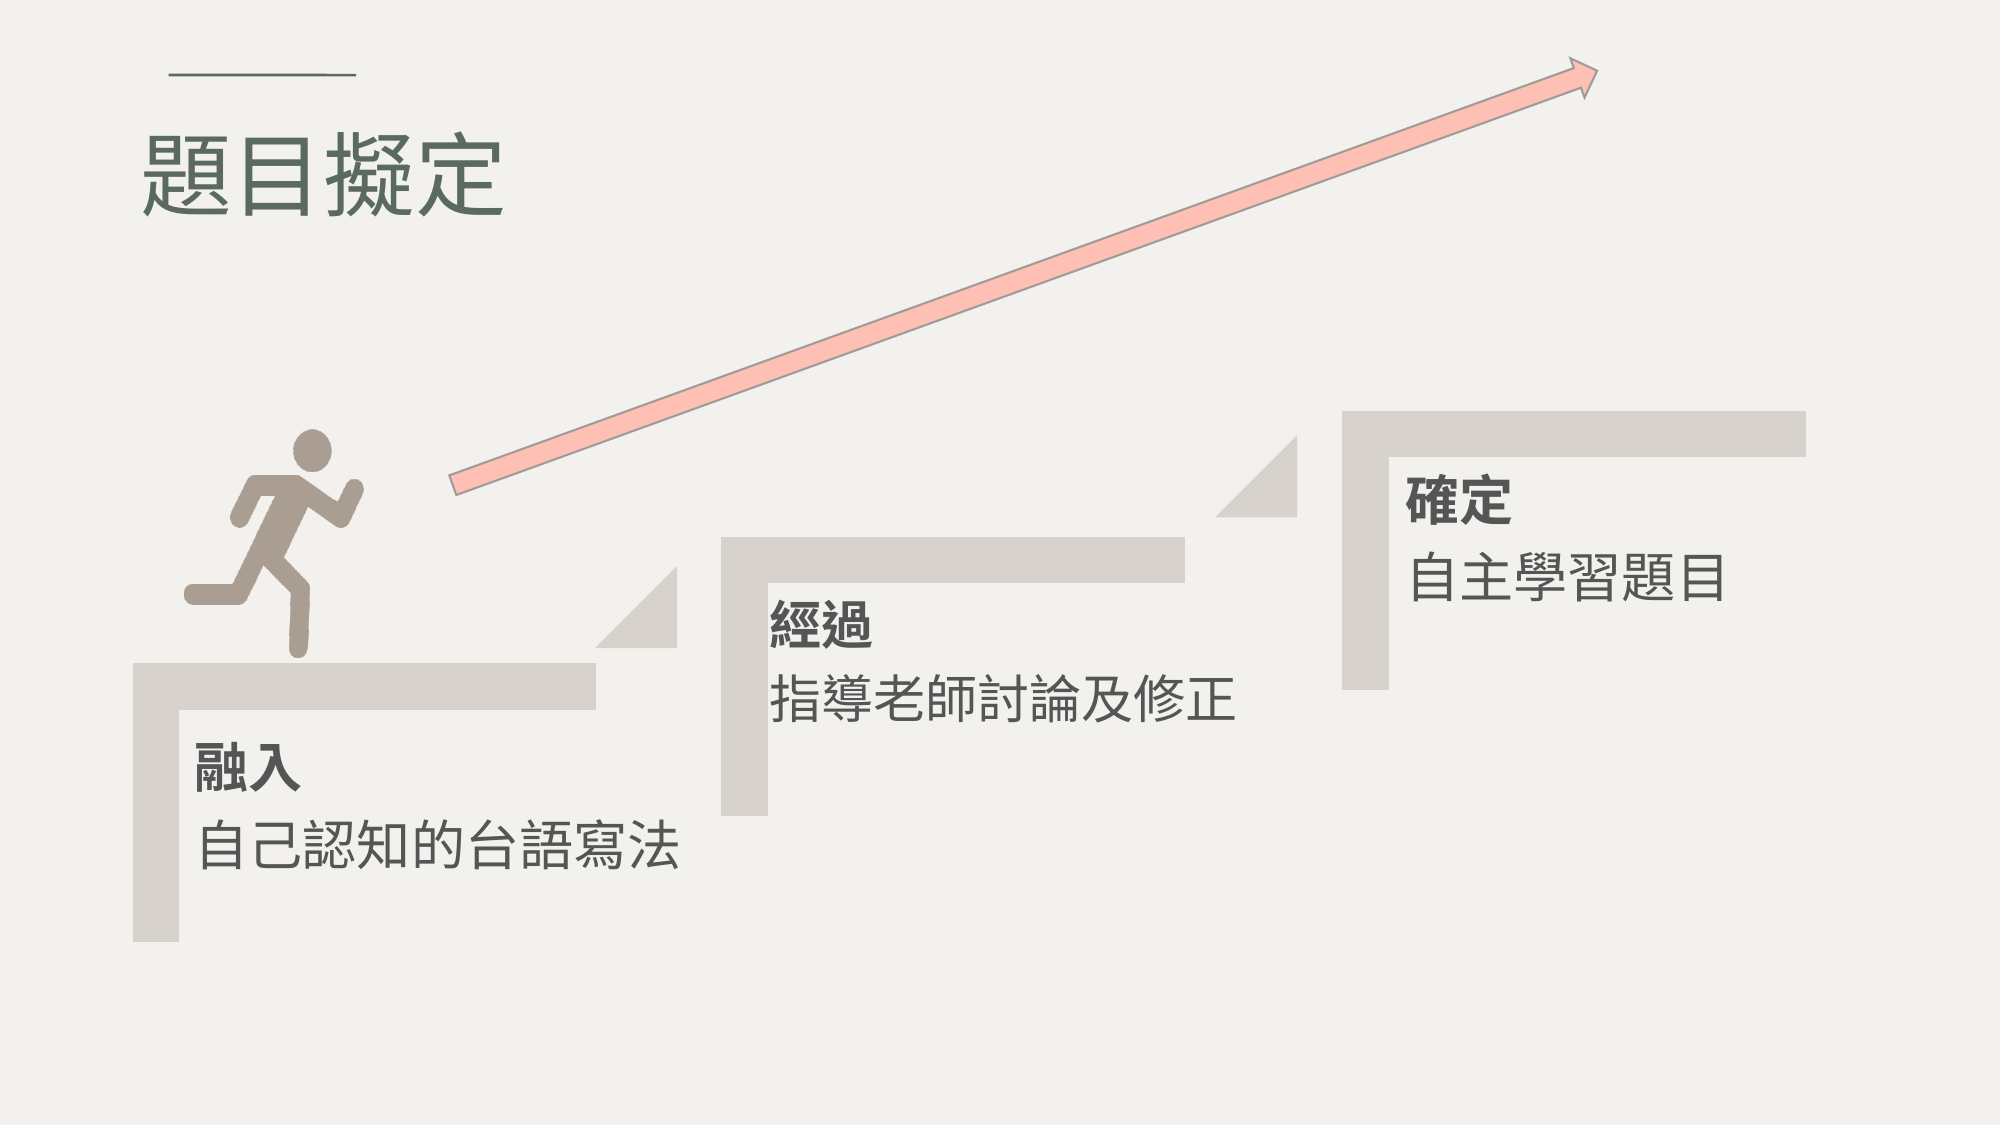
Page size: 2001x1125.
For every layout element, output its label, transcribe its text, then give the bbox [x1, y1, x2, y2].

text_box [449, 58, 1598, 496]
text_box [1217, 437, 1297, 517]
text_box [597, 568, 677, 648]
text_box 經過 指導老師討論及修正 [753, 583, 1261, 949]
text_box [722, 537, 1184, 816]
text_box [133, 663, 596, 942]
text_box [1343, 411, 1805, 689]
title 題目擬定 [125, 110, 975, 239]
text_box 融入 自己認知的台語寫法 [177, 724, 752, 1090]
picture [159, 416, 388, 671]
text_box 確定 自主學習題目 [1388, 457, 1806, 823]
